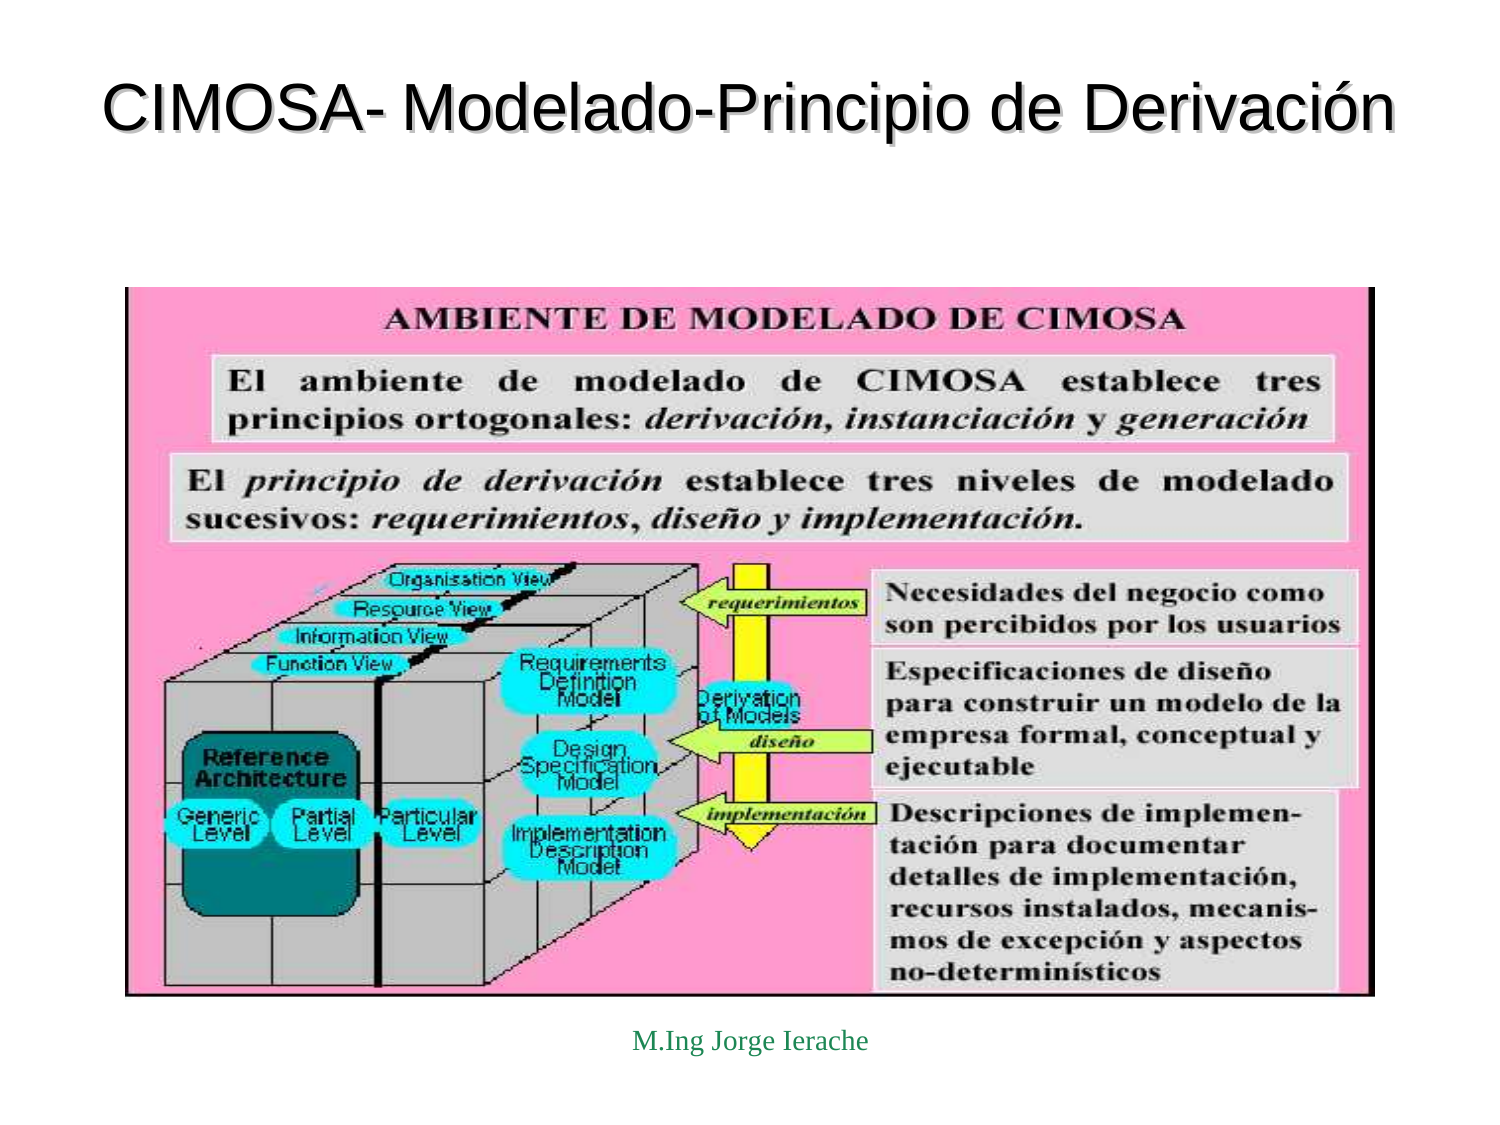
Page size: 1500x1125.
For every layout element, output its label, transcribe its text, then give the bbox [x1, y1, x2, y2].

title CIMOSA- Modelado-Principio de Derivación [74, 44, 1425, 170]
picture [125, 287, 1375, 1000]
